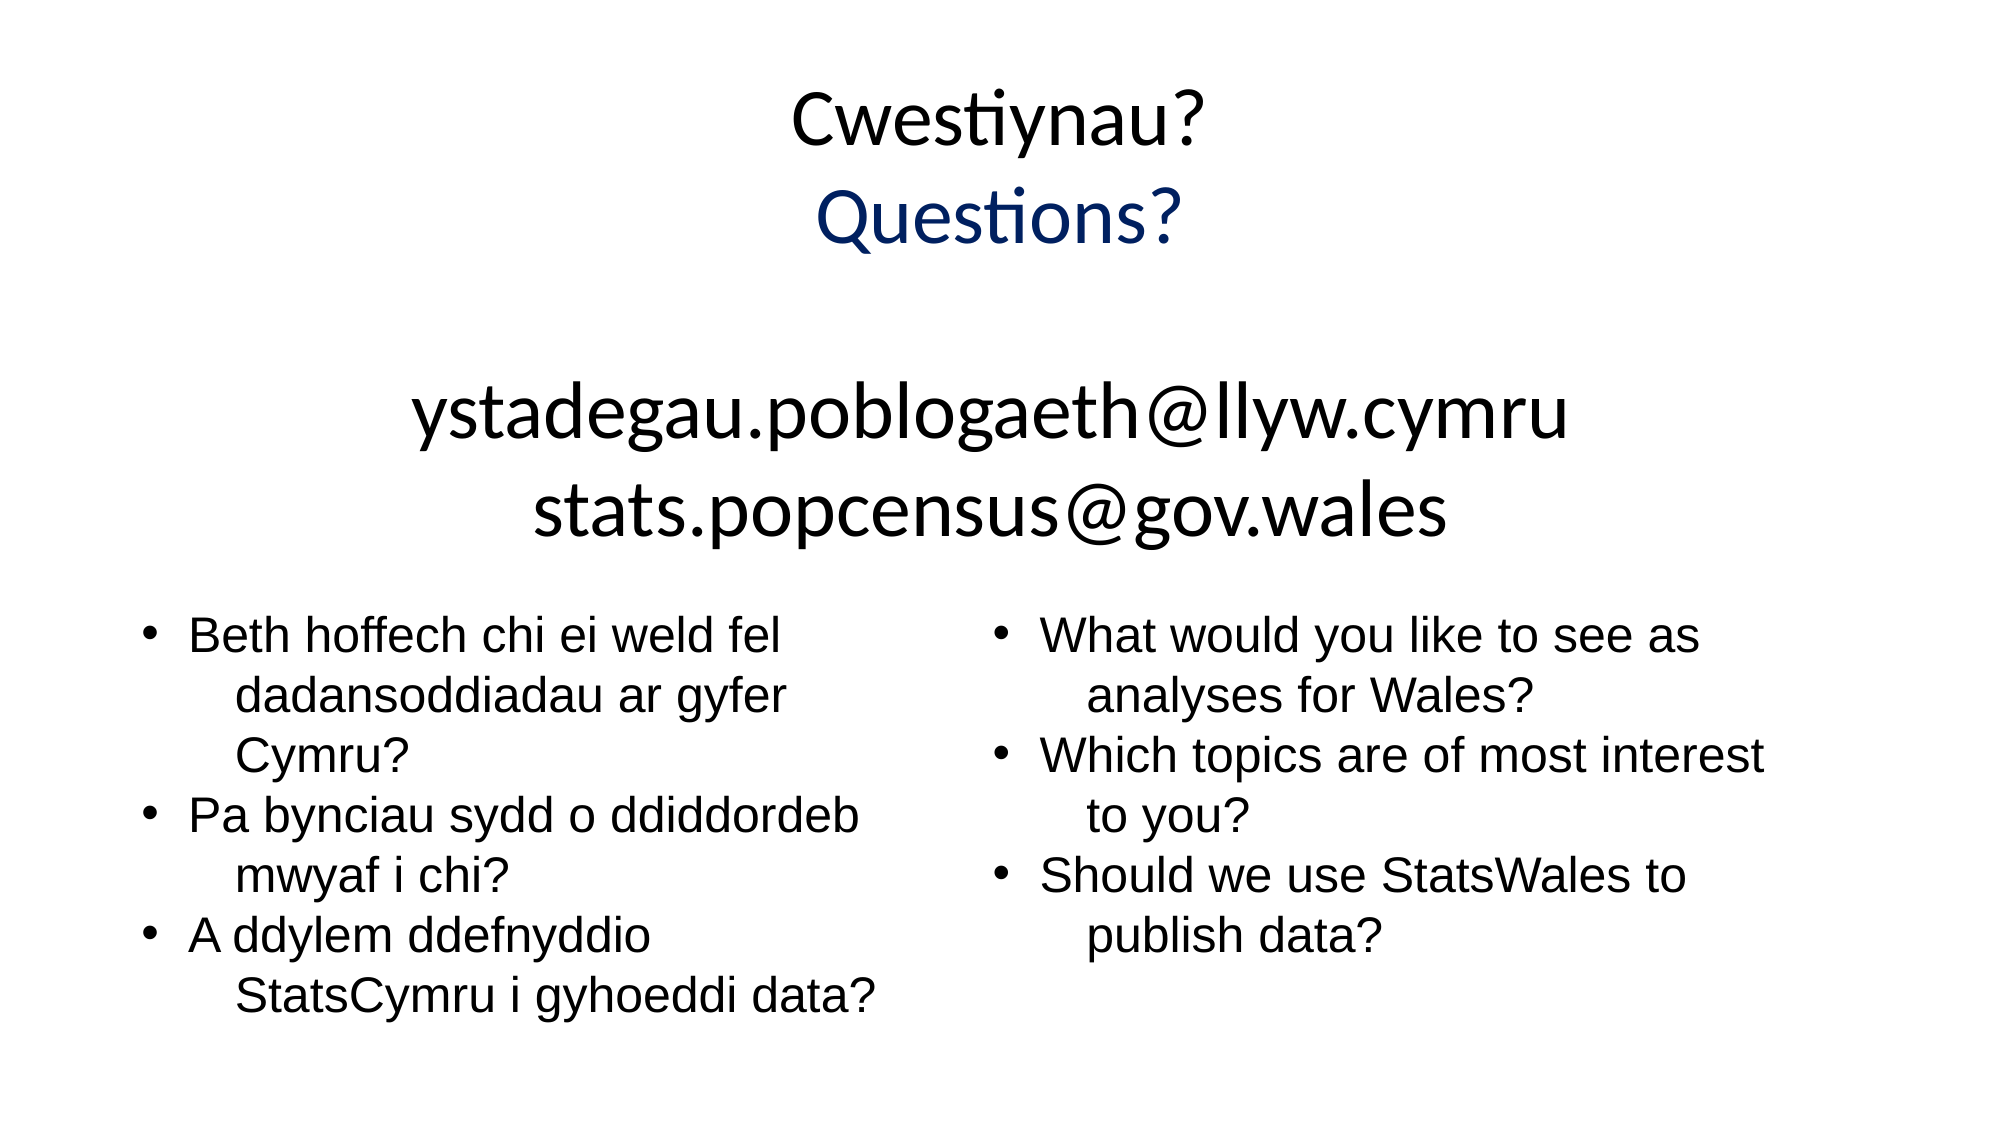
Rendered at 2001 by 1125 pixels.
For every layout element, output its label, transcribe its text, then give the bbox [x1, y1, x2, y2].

text_box Beth hoffech chi ei weld fel dadansoddiadau ar gyfer Cymru? Pa bynciau sydd o ddiddordeb mwyaf i chi? A ddylem ddefnyddio StatsCymru i gyhoeddi data? [126, 594, 940, 1034]
title Cwestiynau? Questions? ystadegau.poblogaeth@llyw.cymru stats.popcensus@gov.wales [324, 54, 1675, 563]
text_box What would you like to see as analyses for Wales? Which topics are of most interest to you? Should we use StatsWales to publish data? [977, 594, 1791, 974]
